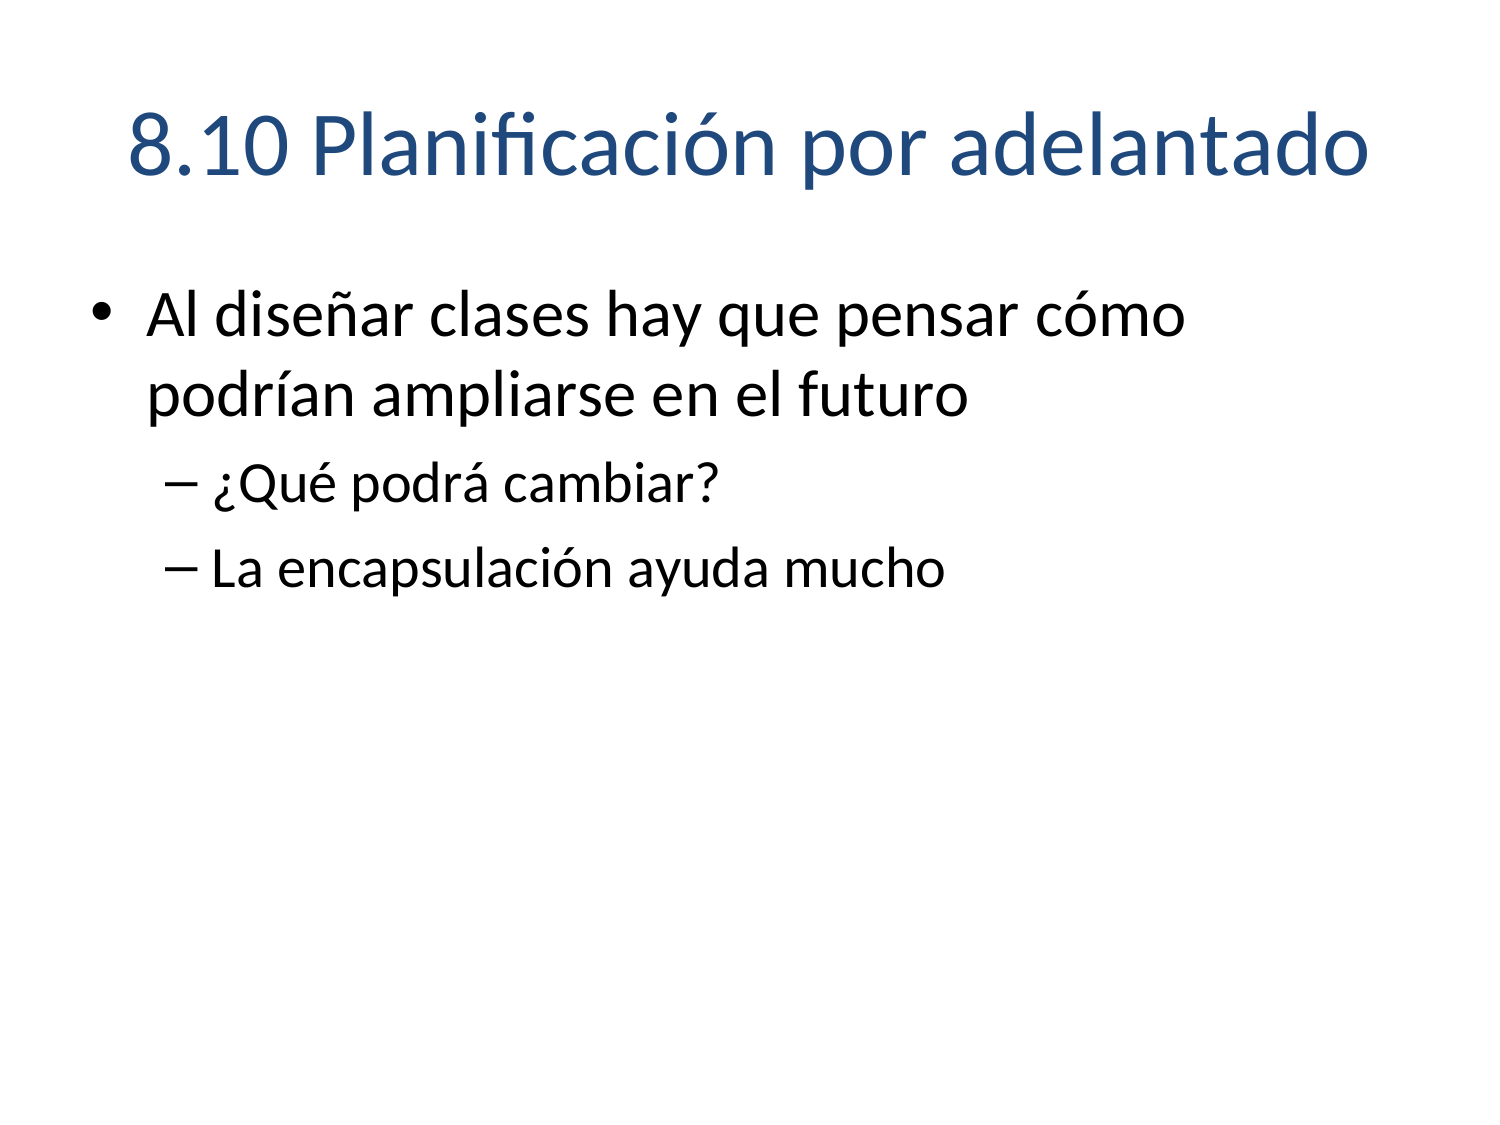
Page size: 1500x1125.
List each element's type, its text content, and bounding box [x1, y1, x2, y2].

title 8.10 Planificación por adelantado [75, 45, 1426, 233]
list Al diseñar clases hay que pensar cómo podrían ampliarse en el futuro ¿Qué podrá cambiar? La encapsulación ayuda mucho [75, 262, 1426, 1005]
